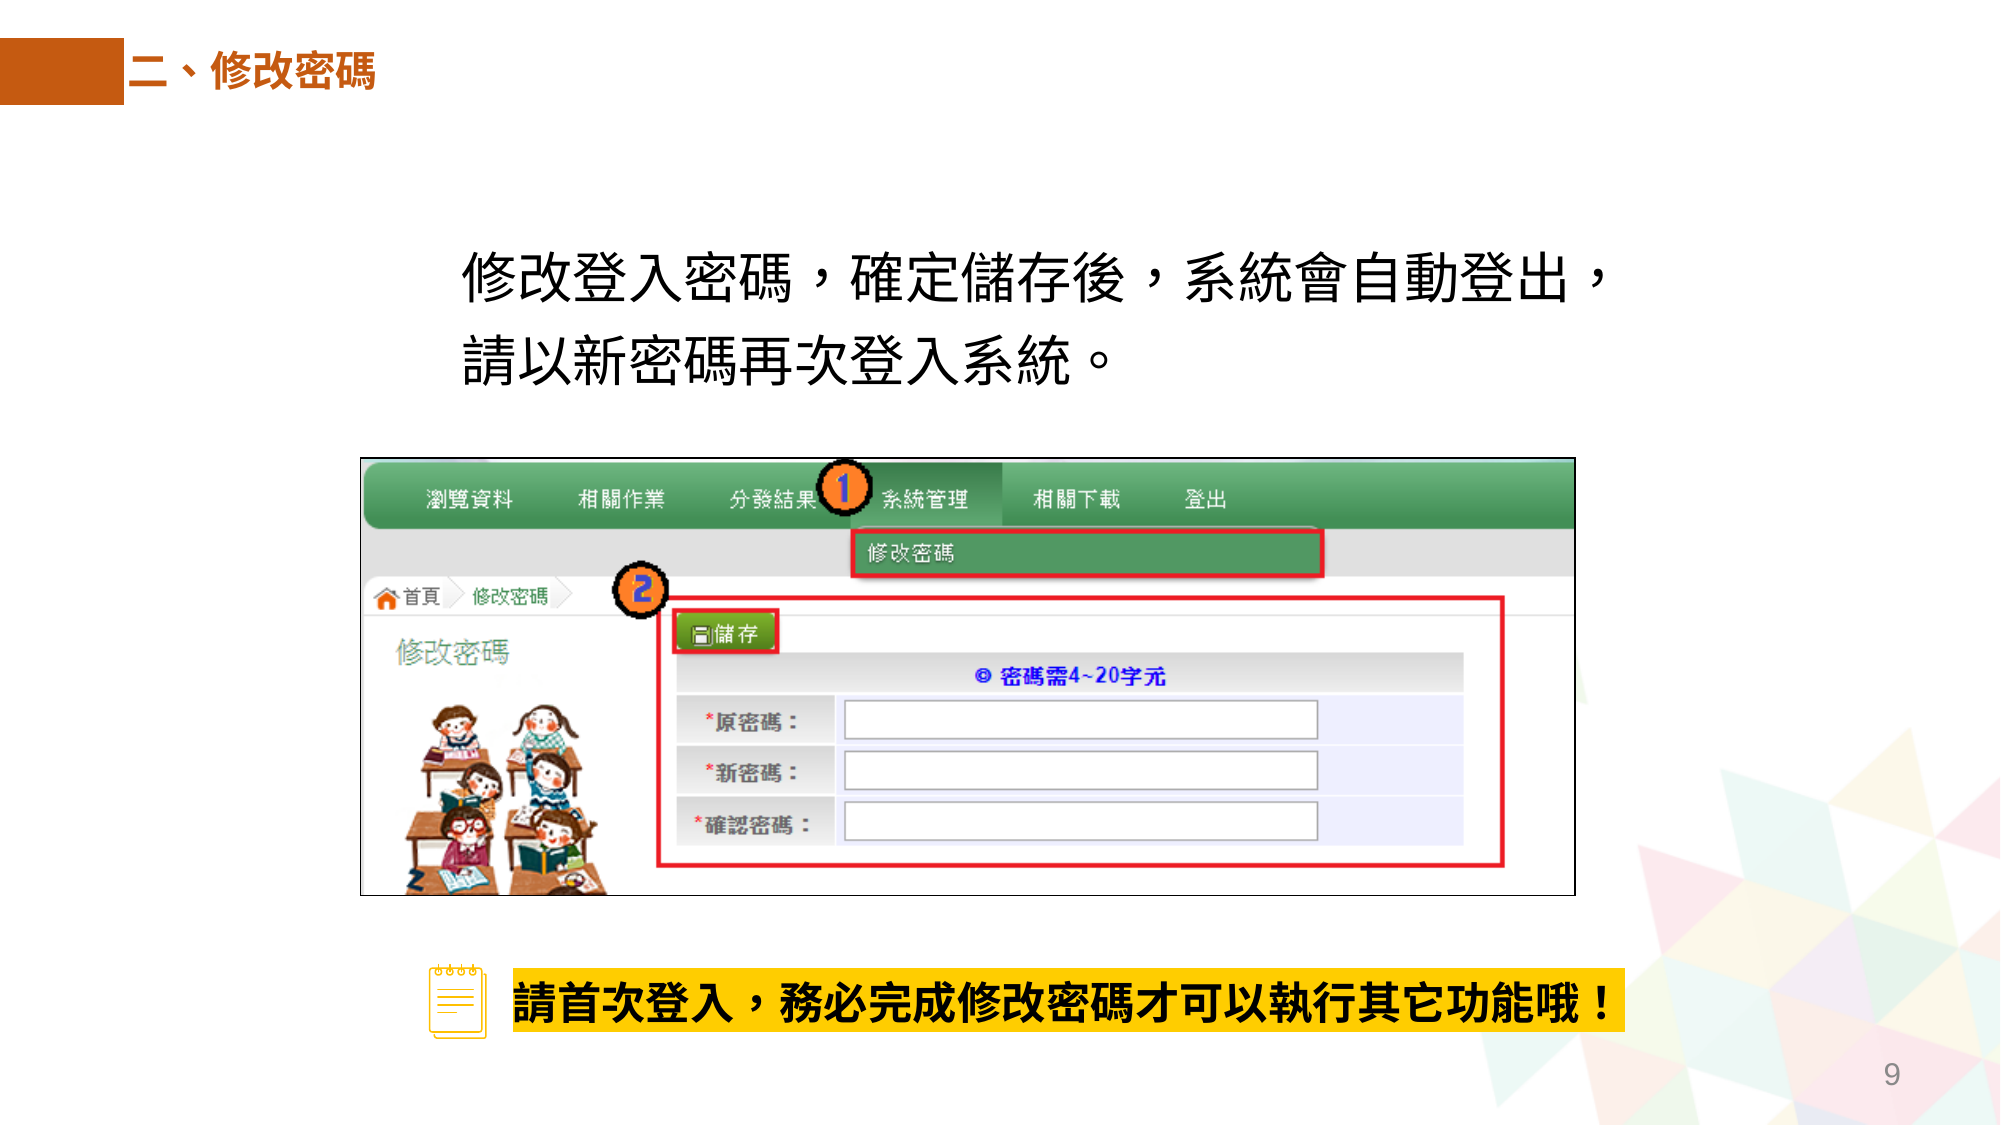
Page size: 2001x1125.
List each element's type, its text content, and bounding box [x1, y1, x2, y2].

text_box [0, 38, 124, 105]
text_box 修改登入密碼，確定儲存後，系統會自動登出， 請以新密碼再次登入系統。 [446, 218, 1654, 402]
picture [361, 458, 1575, 895]
text_box 9 [1868, 1038, 1989, 1125]
text_box 請首次登入，務必完成修改密碼才可以執行其它功能哦！ [457, 926, 1681, 1077]
text_box 二、修改密碼 [112, 37, 538, 104]
